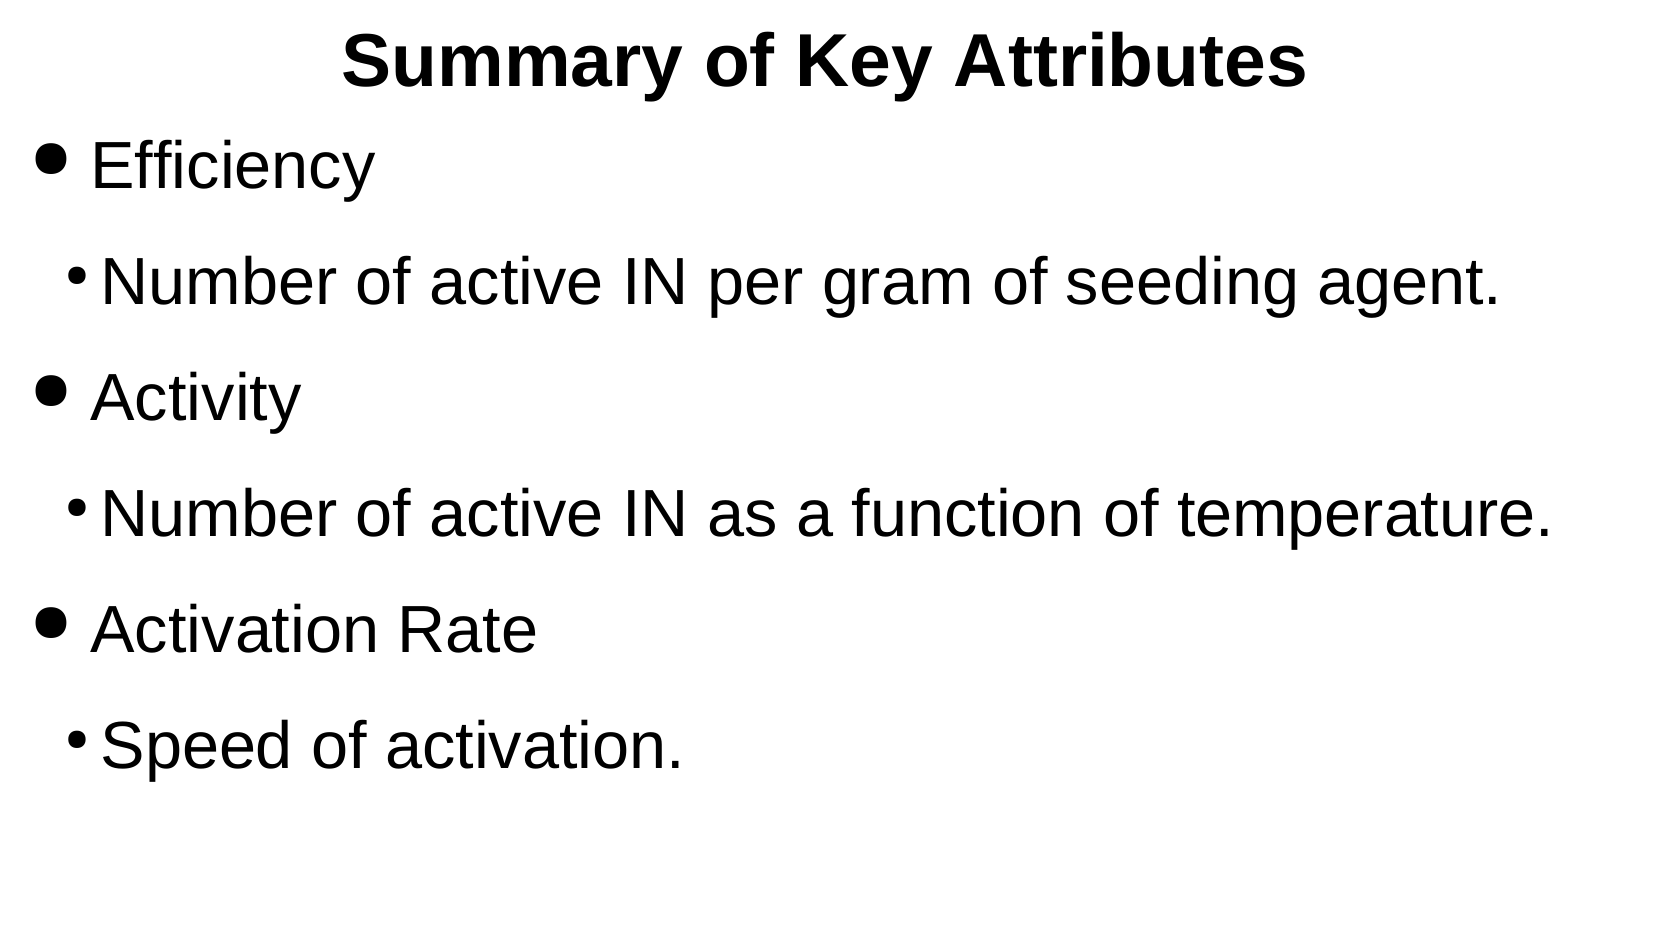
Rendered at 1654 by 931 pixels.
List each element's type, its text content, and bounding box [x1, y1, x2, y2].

text_box Efficiency Number of active IN per gram of seeding agent. Activity Number of active IN as a function of temperature. Activation Rate Speed of activation. [4, 114, 1654, 790]
title Summary of Key Attributes [0, 5, 1654, 107]
